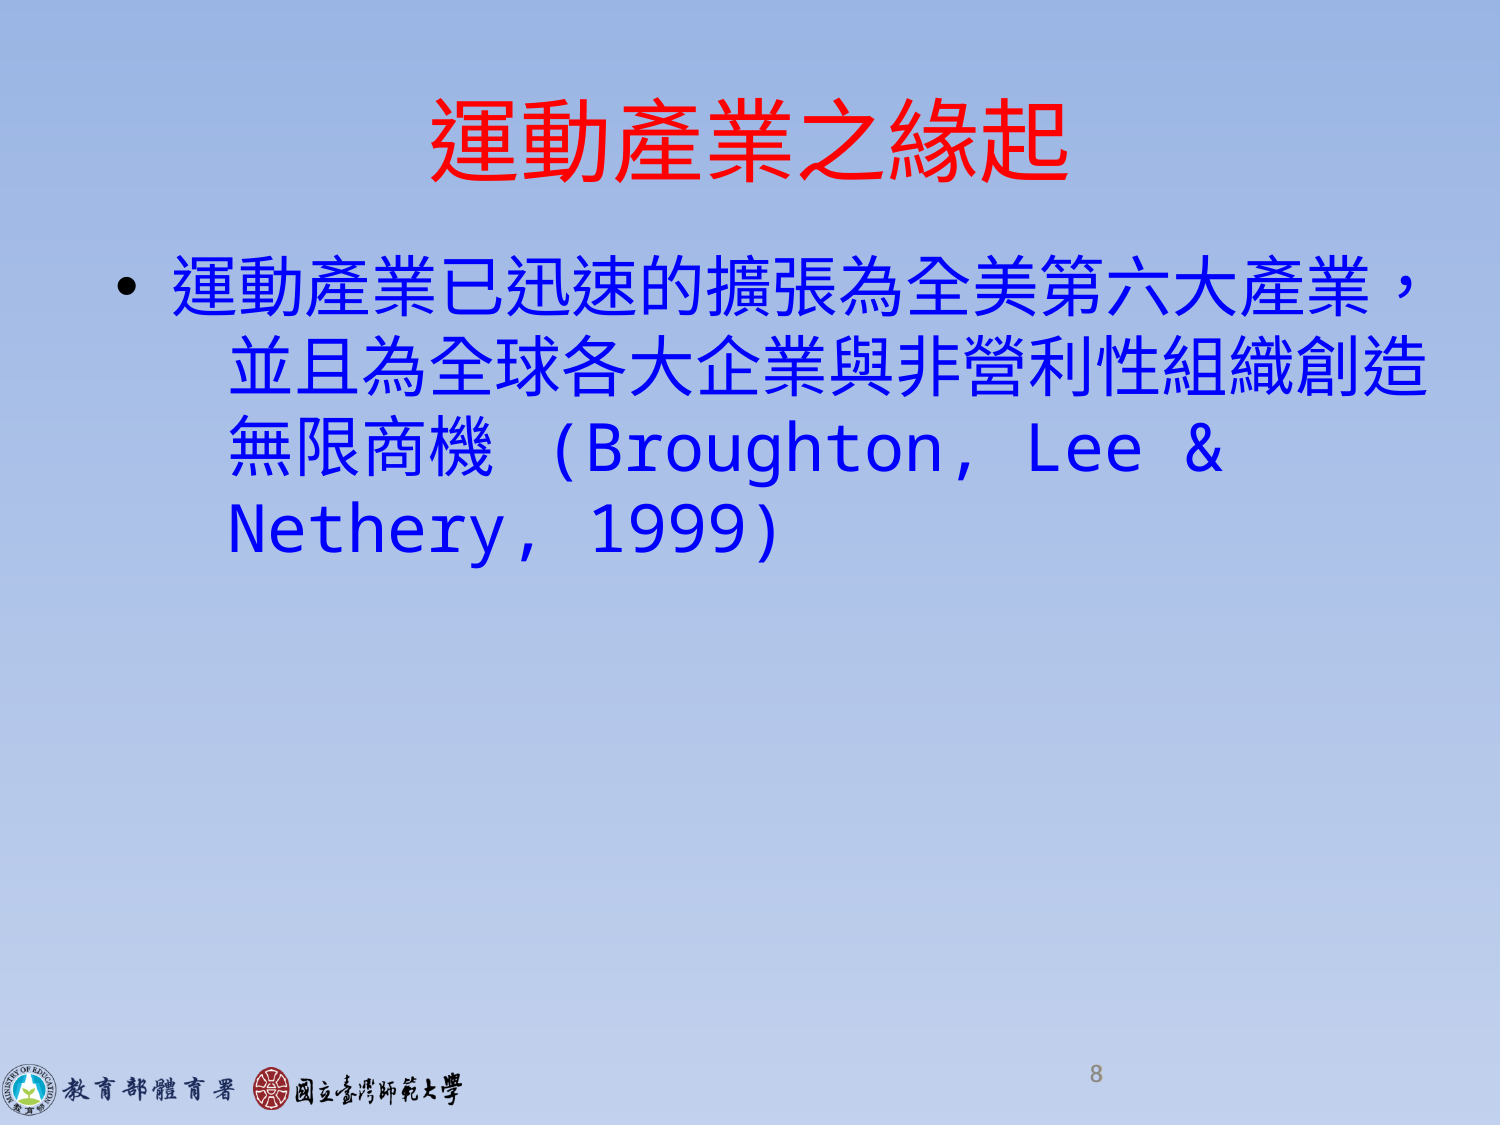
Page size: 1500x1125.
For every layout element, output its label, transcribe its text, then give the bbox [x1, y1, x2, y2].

title 運動產業之緣起 [75, 45, 1426, 233]
list 運動產業已迅速的擴張為全美第六大產業，並且為全球各大企業與非營利性組織創造無限商機 (Broughton, Lee & Nethery, 1999) [100, 237, 1466, 1026]
text_box [1074, 1042, 1426, 1103]
